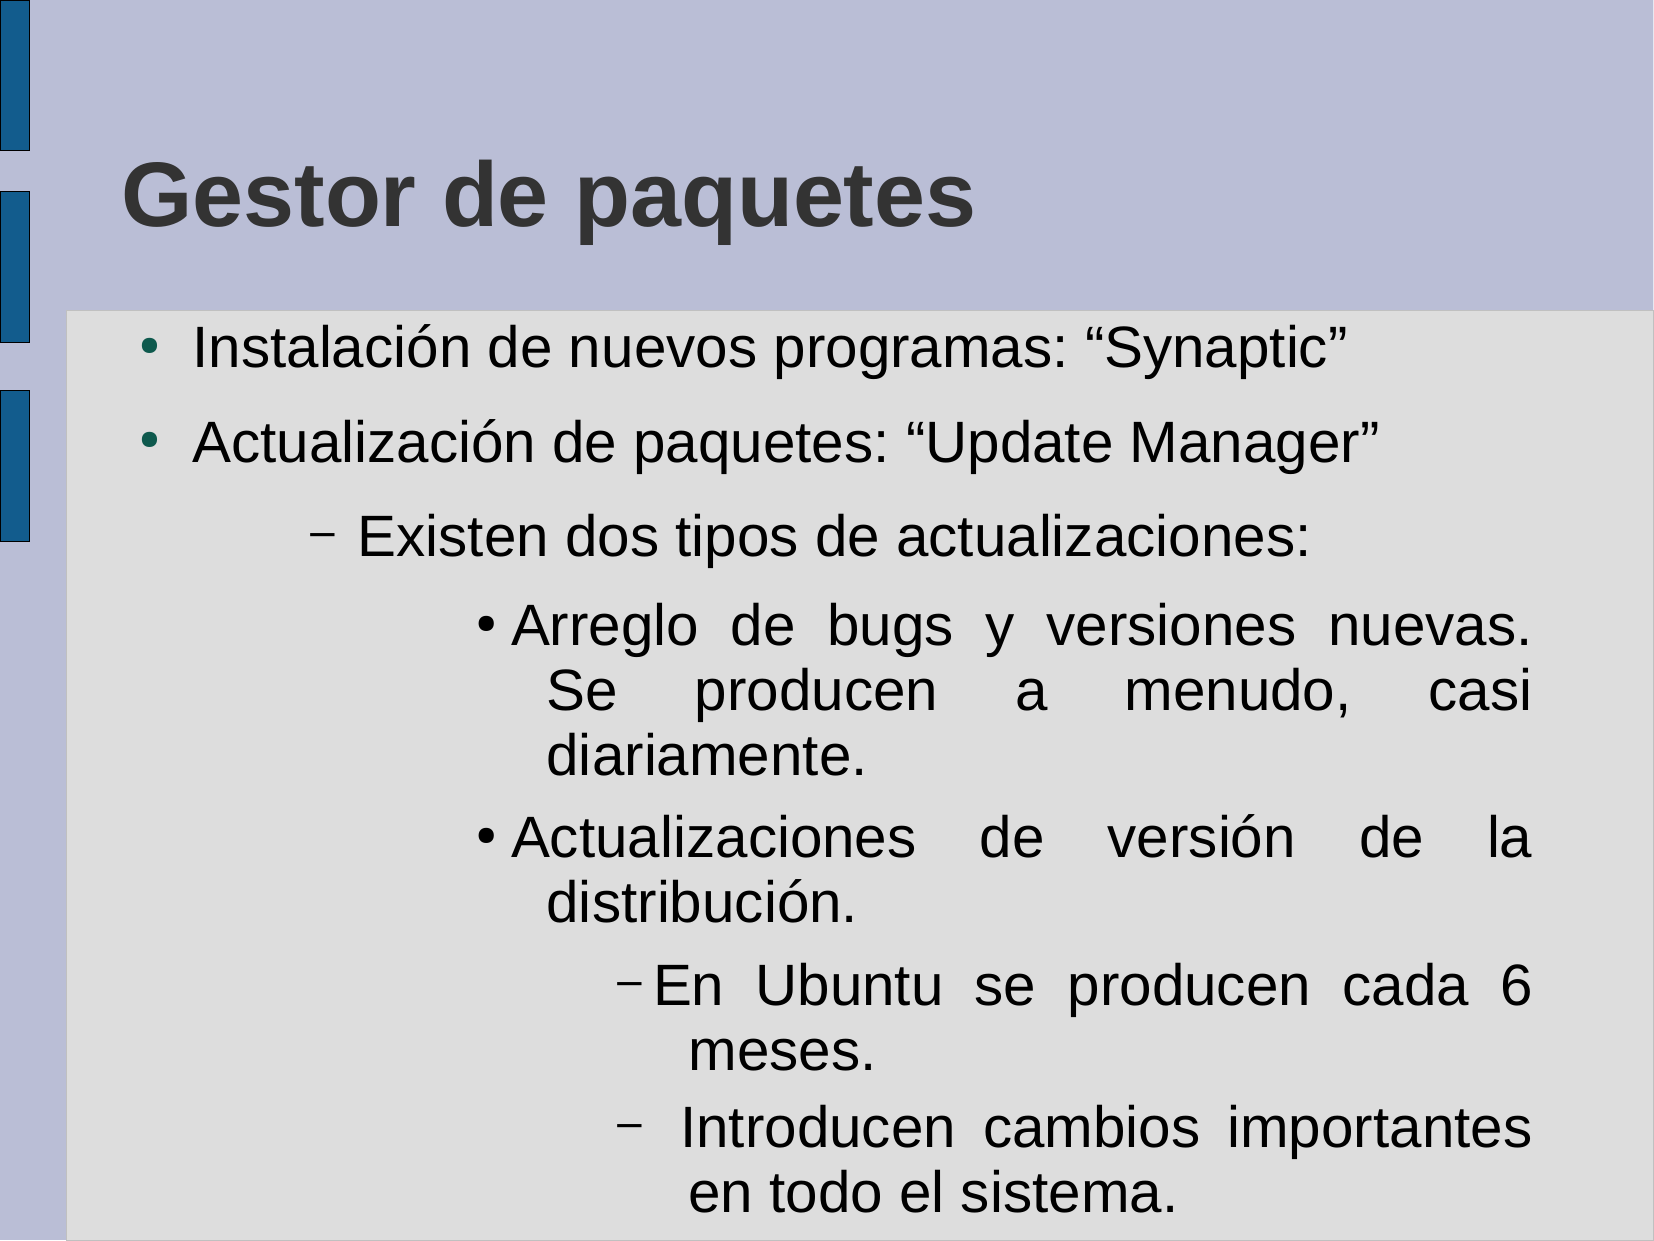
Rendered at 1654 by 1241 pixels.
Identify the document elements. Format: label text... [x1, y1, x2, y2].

list Instalación de nuevos programas: “Synaptic” Actualización de paquetes: “Update Manager” Existen dos tipos de actualizaciones: Arreglo de bugs y versiones nuevas. Se producen a menudo, casi diariamente. Actualizaciones de versión de la distribución. En Ubuntu se producen cada 6 meses. Introducen cambios importantes en todo el sistema. [121, 314, 1534, 1225]
title Gestor de paquetes [121, 98, 1534, 291]
